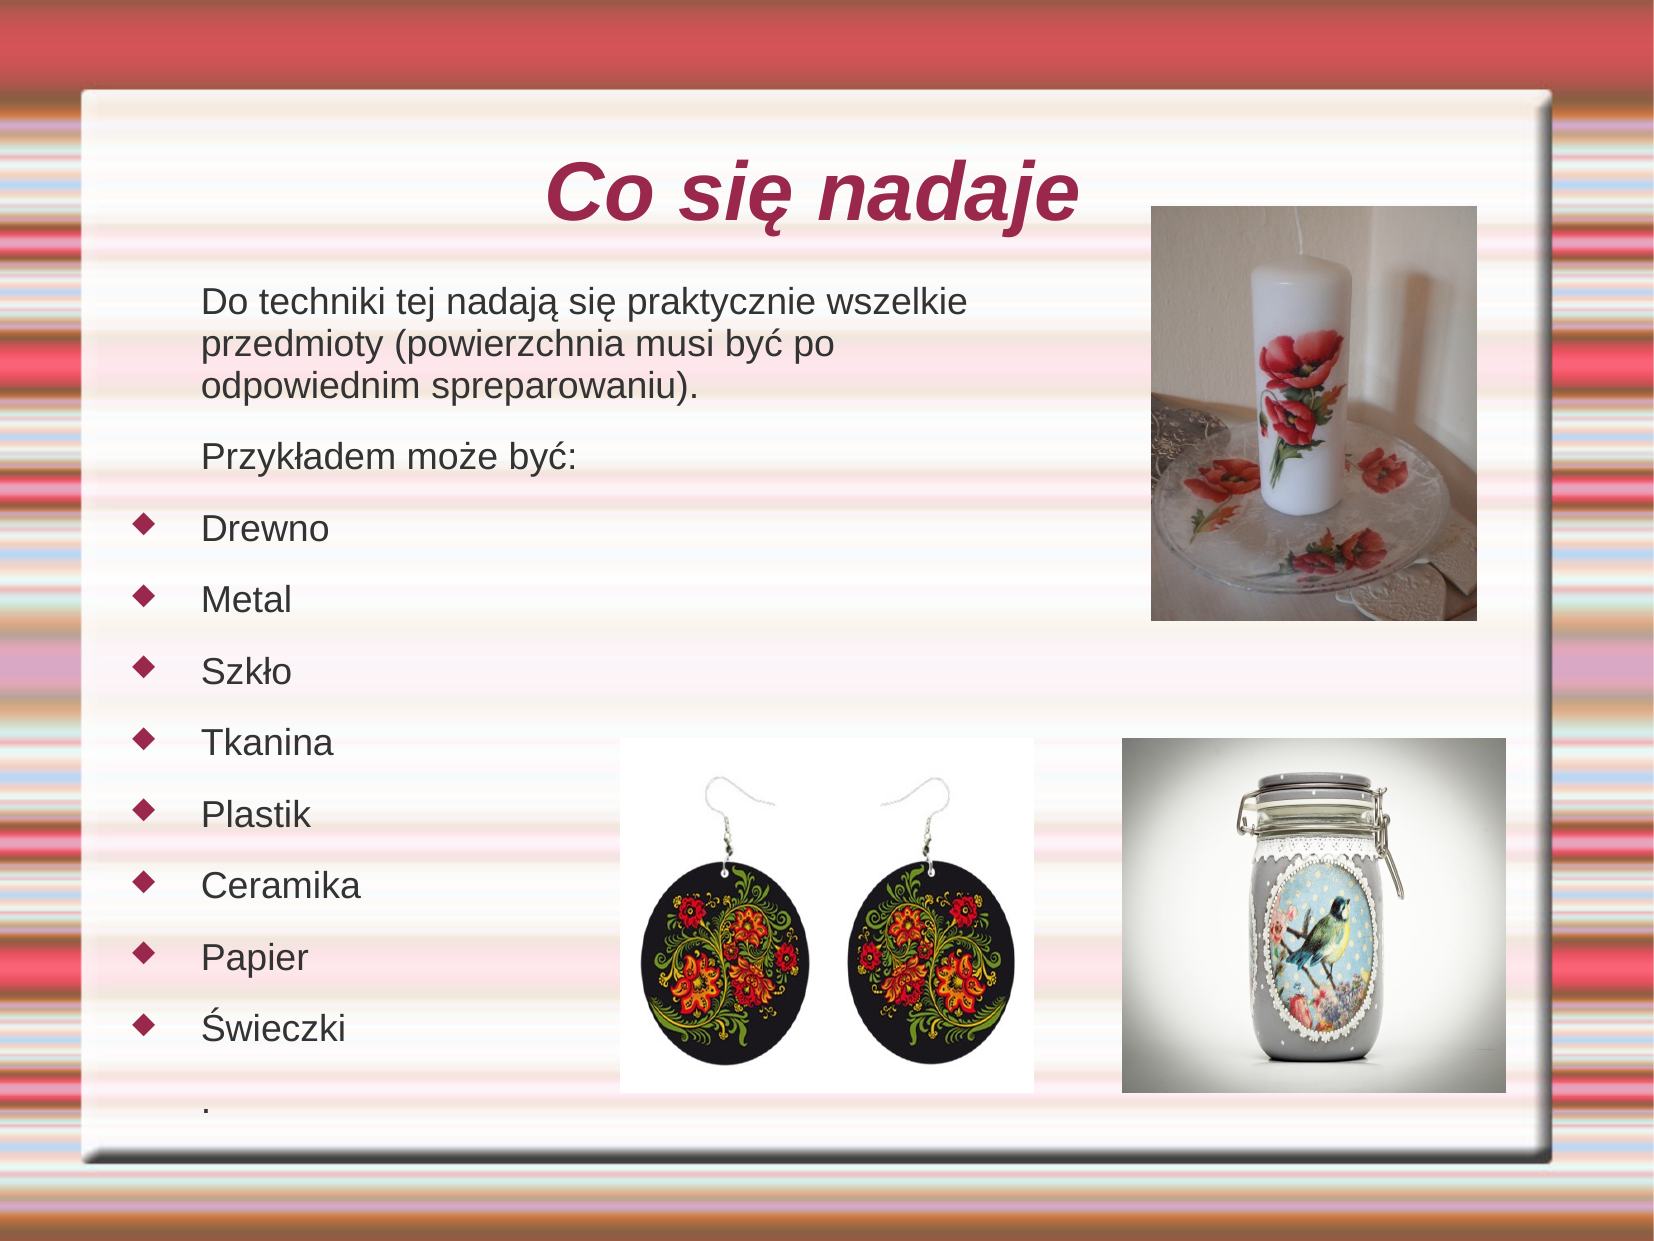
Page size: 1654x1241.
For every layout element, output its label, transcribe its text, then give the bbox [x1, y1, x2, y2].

list Do techniki tej nadają się praktycznie wszelkie przedmioty (powierzchnia musi być po odpowiednim spreparowaniu). Przykładem może być: Drewno Metal Szkło Tkanina Plastik Ceramika Papier Świeczki . [118, 280, 1063, 1123]
picture [0, 0, 1654, 1241]
title Co się nadaje [118, 88, 1531, 296]
